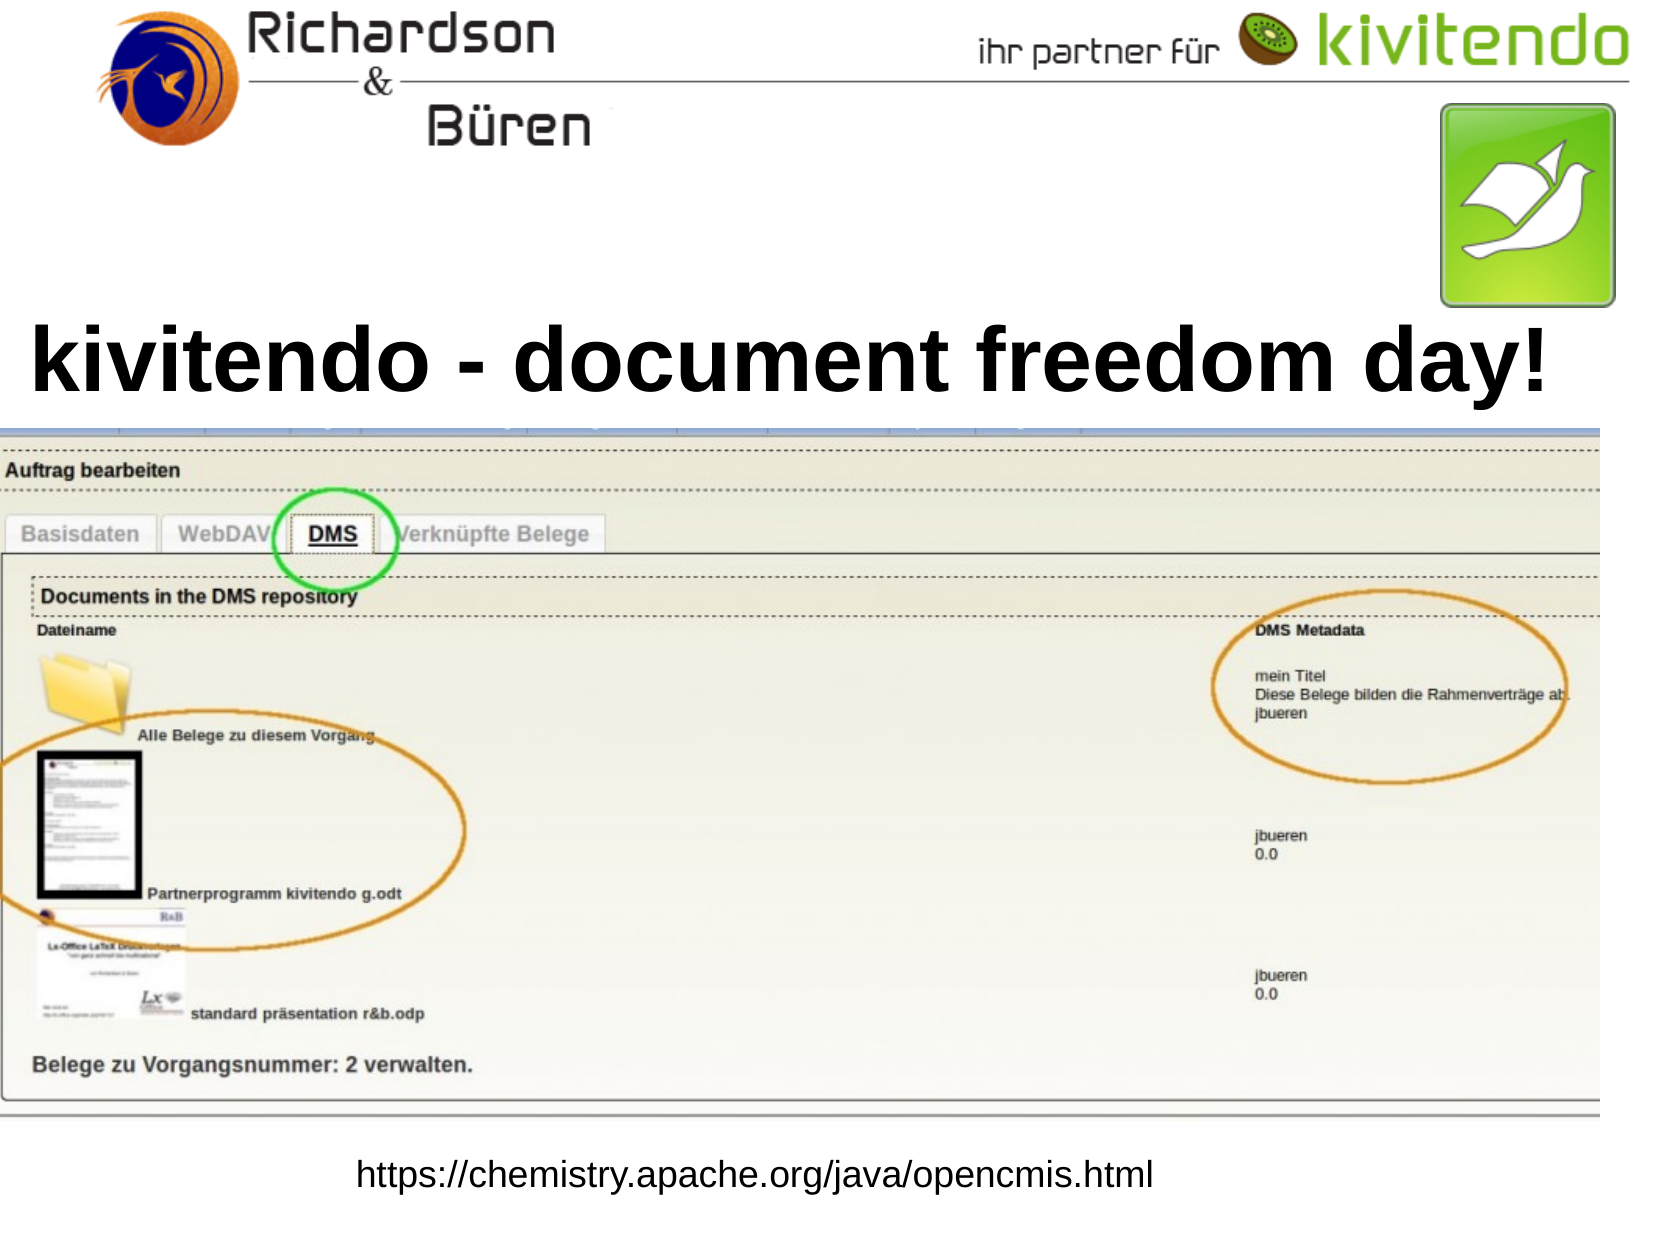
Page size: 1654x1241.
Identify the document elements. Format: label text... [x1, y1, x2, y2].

picture [63, 0, 1642, 308]
subtitle kivitendo - document freedom day! [11, 308, 1571, 428]
picture [0, 428, 1600, 1123]
text_box https://chemistry.apache.org/java/opencmis.html [341, 1145, 1170, 1203]
